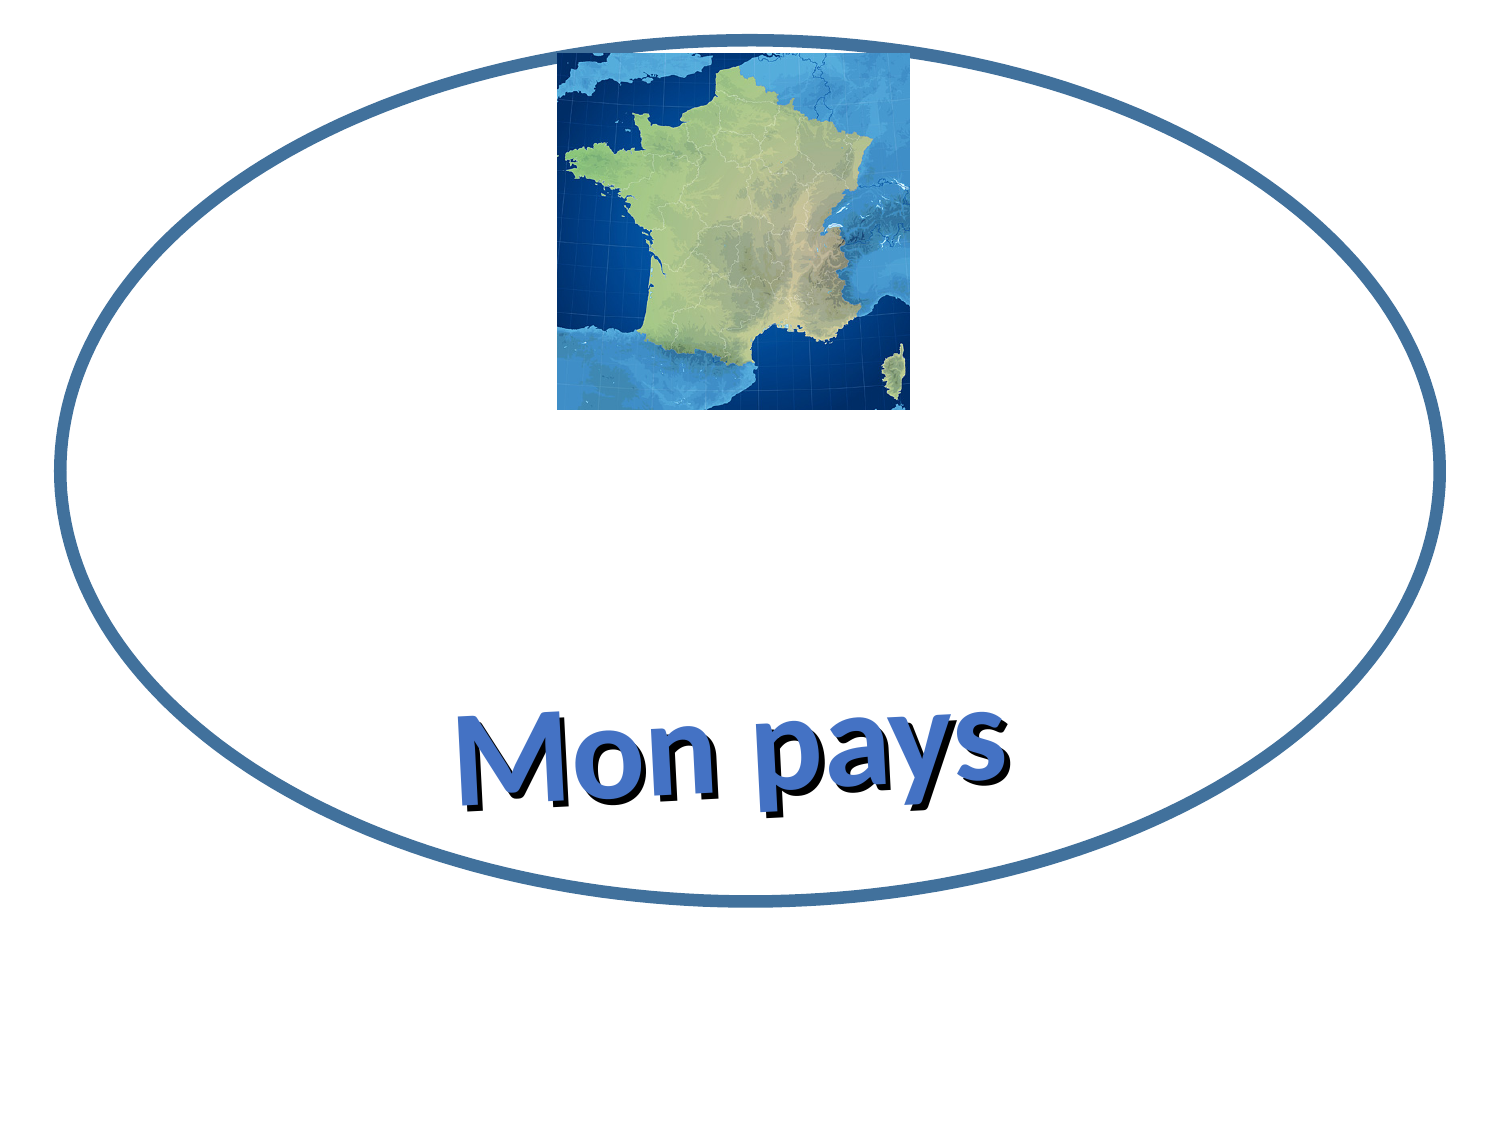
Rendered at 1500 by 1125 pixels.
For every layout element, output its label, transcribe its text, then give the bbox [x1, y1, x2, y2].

text_box Mon pays [430, 631, 1027, 843]
picture [557, 53, 910, 410]
